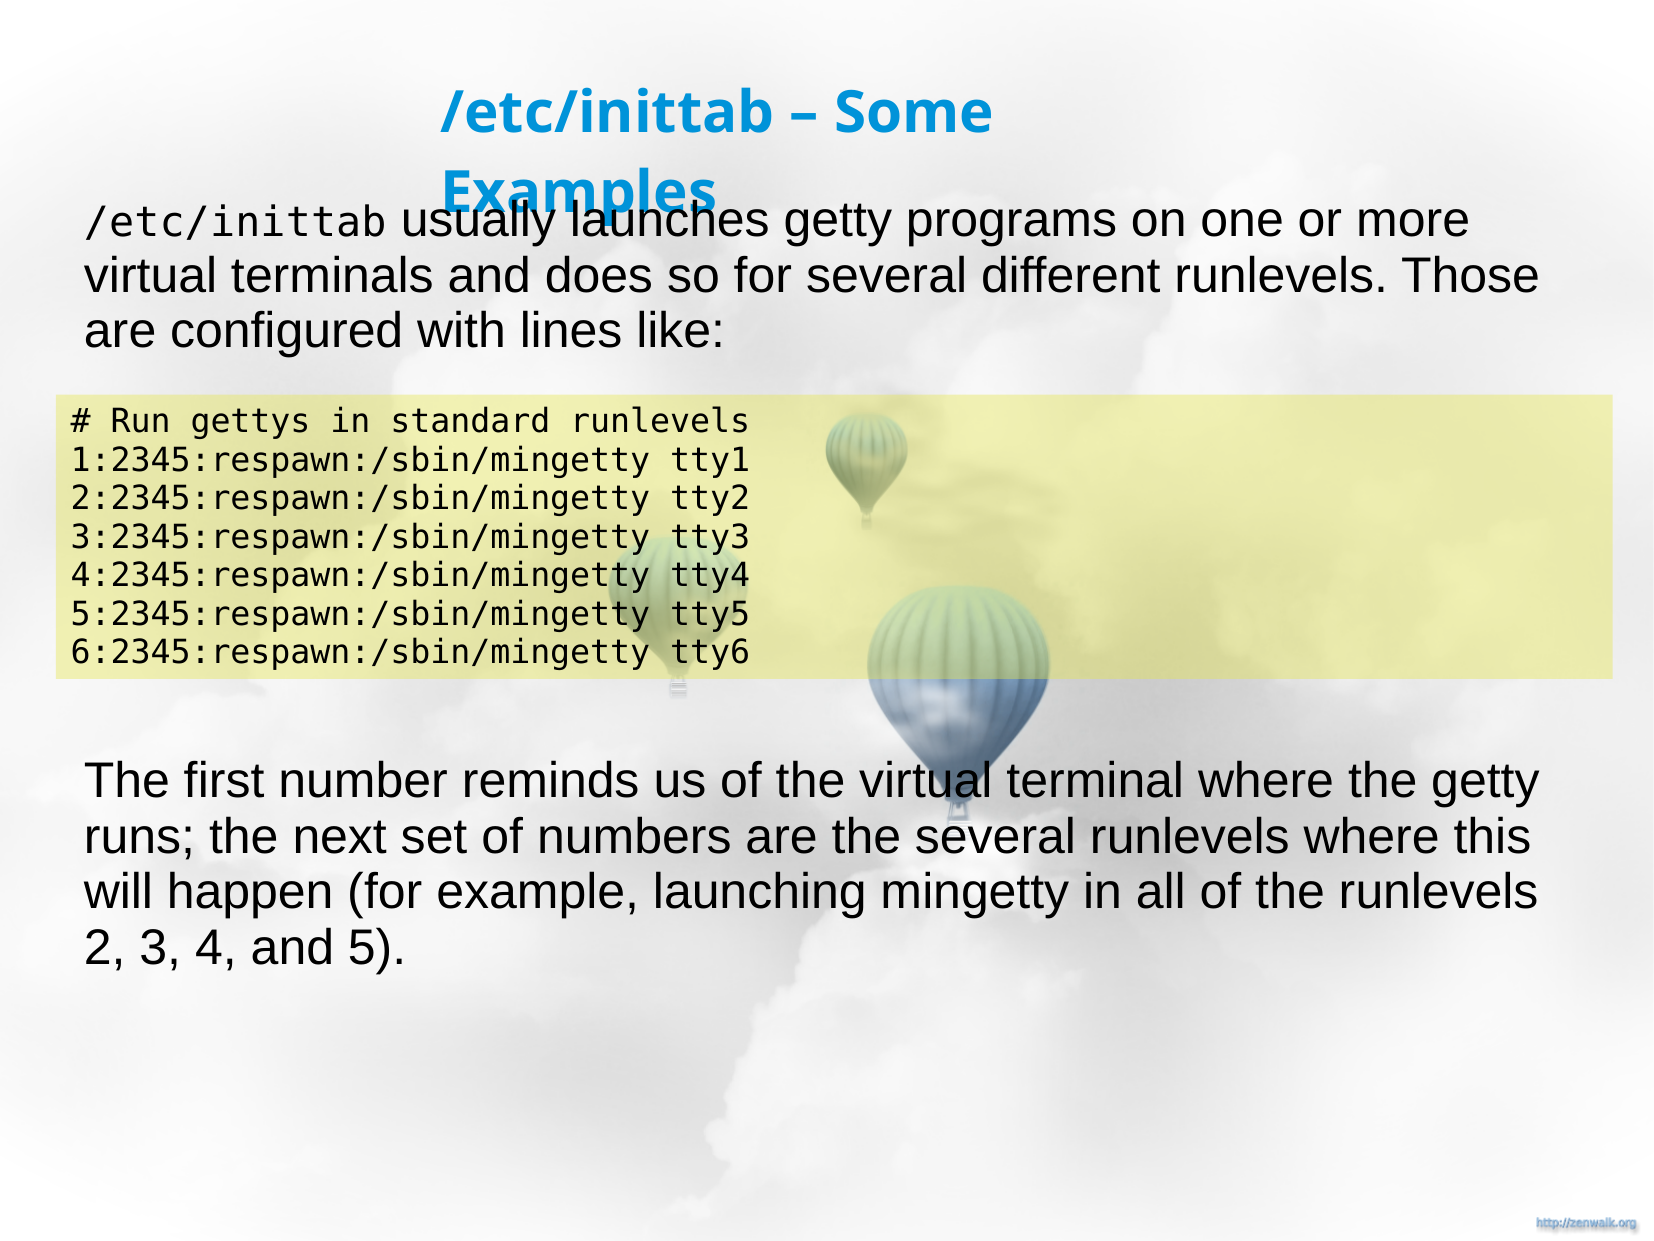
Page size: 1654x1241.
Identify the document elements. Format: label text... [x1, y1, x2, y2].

text_box The first number reminds us of the virtual terminal where the getty runs; the next set of numbers are the several runlevels where this will happen (for example, launching mingetty in all of the runlevels 2, 3, 4, and 5). [69, 744, 1607, 983]
text_box # Run gettys in standard runlevels 1:2345:respawn:/sbin/mingetty tty1 2:2345:respawn:/sbin/mingetty tty2 3:2345:respawn:/sbin/mingetty tty3 4:2345:respawn:/sbin/mingetty tty4 5:2345:respawn:/sbin/mingetty tty5 6:2345:respawn:/sbin/mingetty tty6 [55, 394, 1613, 679]
text_box /etc/inittab – Some Examples [425, 63, 1263, 149]
text_box /etc/inittab usually launches getty programs on one or more virtual terminals and does so for several different runlevels. Those are configured with lines like: [69, 183, 1607, 394]
